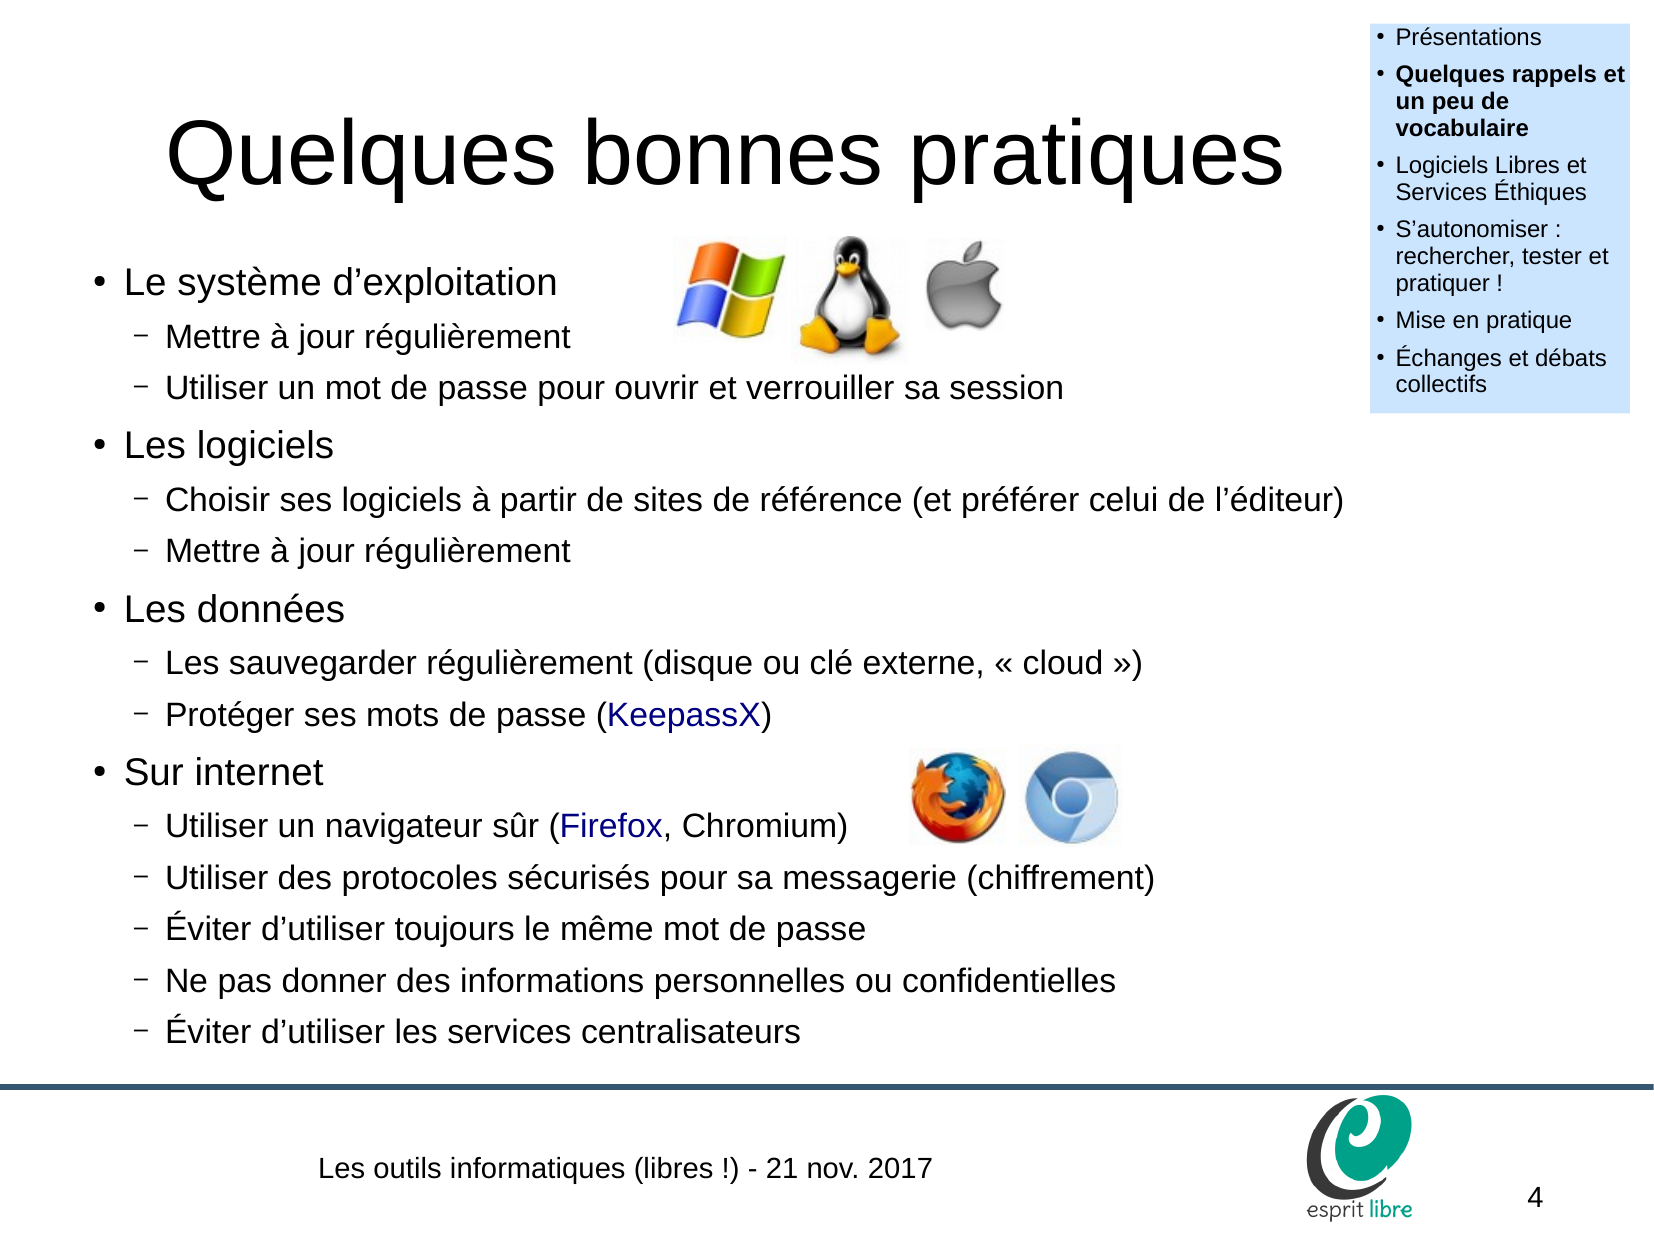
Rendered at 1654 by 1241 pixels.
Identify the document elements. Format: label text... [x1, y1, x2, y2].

title Quelques bonnes pratiques [82, 49, 1371, 257]
list Le système d’exploitation Mettre à jour régulièrement Utiliser un mot de passe pour ouvrir et verrouiller sa session Les logiciels Choisir ses logiciels à partir de sites de référence (et préférer celui de l’éditeur) Mettre à jour régulièrement Les données Les sauvegarder régulièrement (disque ou clé externe, « cloud ») Protéger ses mots de passe (KeepassX) Sur internet Utiliser un navigateur sûr (Firefox, Chromium) Utiliser des protocoles sécurisés pour sa messagerie (chiffrement) Éviter d’utiliser toujours le même mot de passe Ne pas donner des informations personnelles ou confidentielles Éviter d’utiliser les services centralisateurs [82, 260, 1571, 1058]
picture [791, 236, 908, 365]
picture [673, 236, 787, 343]
picture [1293, 1092, 1424, 1223]
picture [924, 237, 1004, 331]
picture [1019, 744, 1123, 847]
list Présentations Quelques rappels et un peu de vocabulaire Logiciels Libres et Services Éthiques S’autonomiser : rechercher, tester et pratiquer ! Mise en pratique Échanges et débats collectifs [1370, 23, 1630, 414]
picture [909, 748, 1006, 845]
